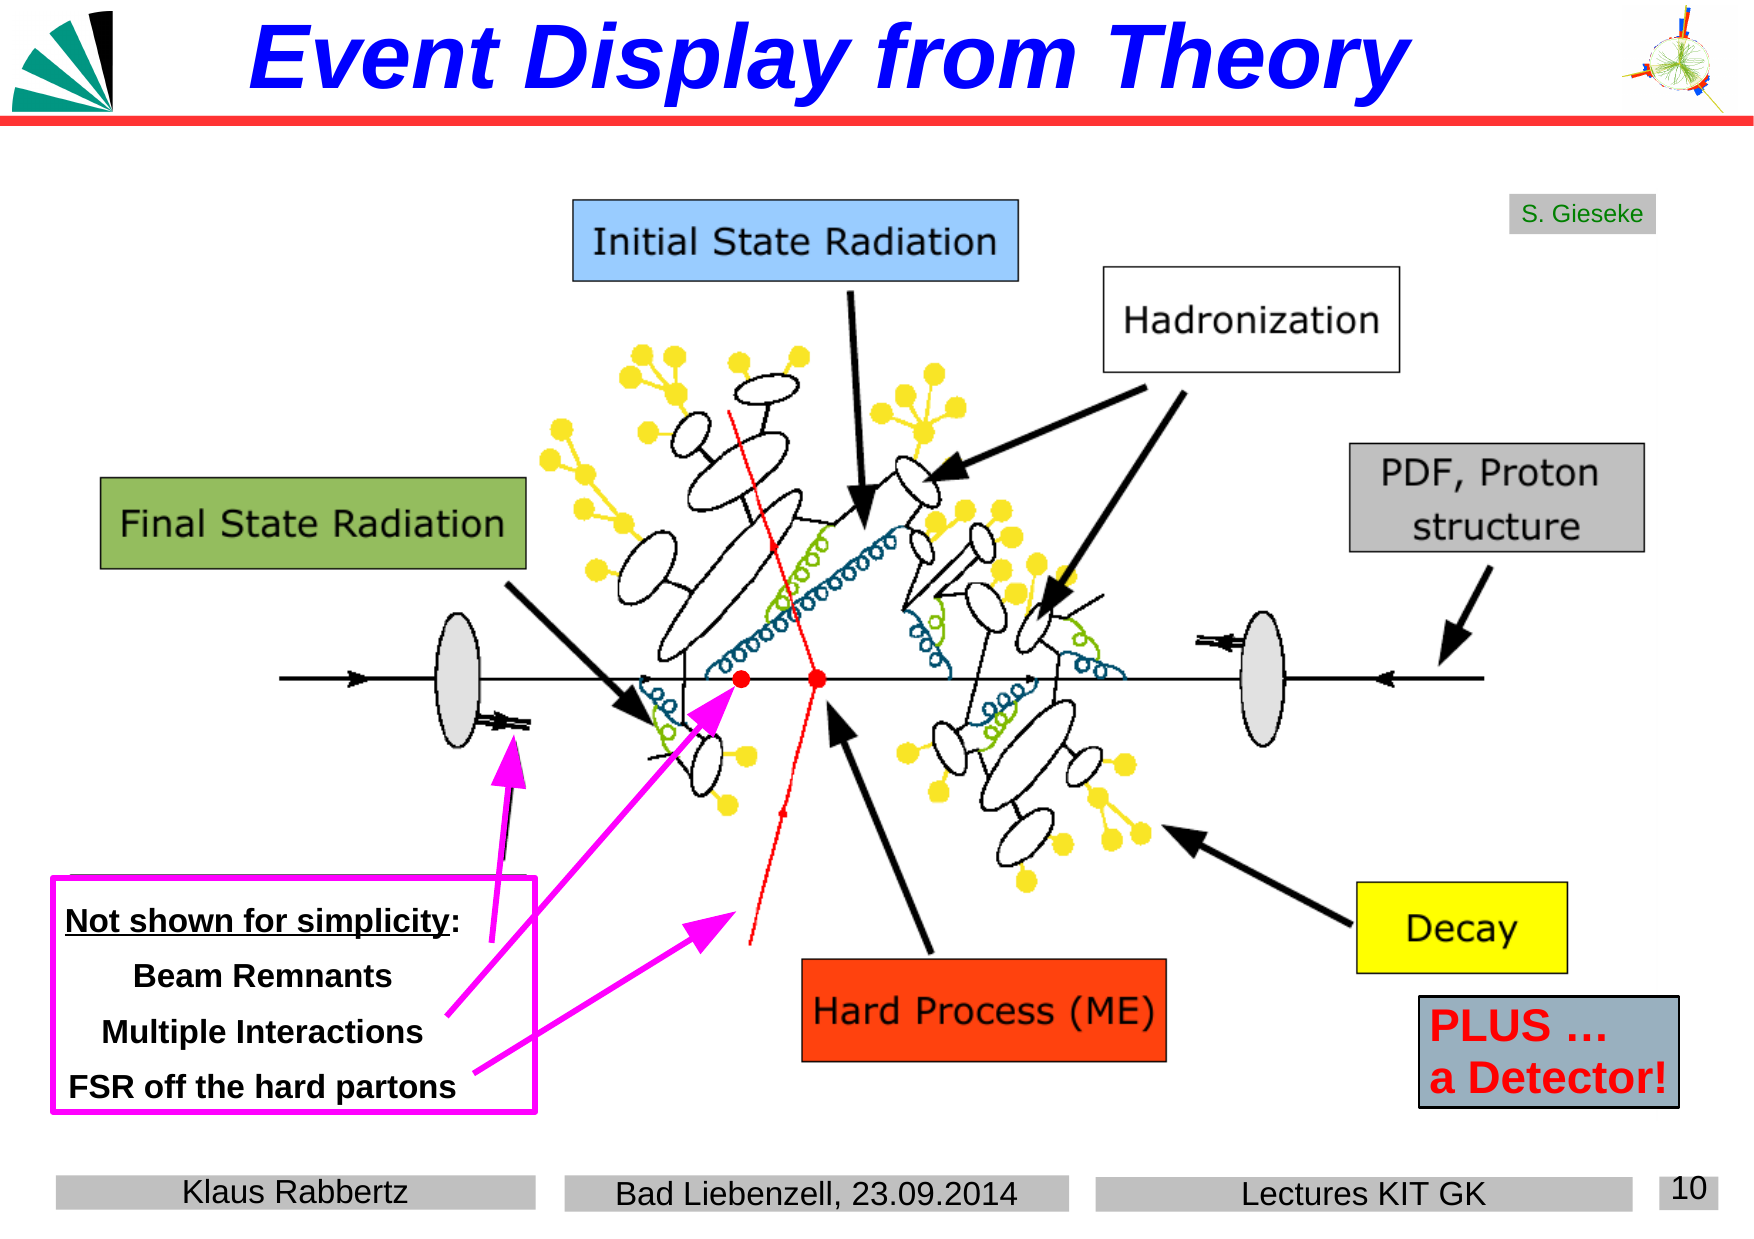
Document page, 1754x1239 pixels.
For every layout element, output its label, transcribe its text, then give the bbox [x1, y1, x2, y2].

text_box Not shown for simplicity: Beam Remnants Multiple Interactions FSR off the hard partons [52, 877, 536, 1104]
picture [56, 188, 1658, 1121]
text_box PLUS … a Detector! [1418, 996, 1679, 1108]
text_box [732, 670, 751, 689]
title Event Display from Theory [123, 0, 1537, 114]
picture [1622, 5, 1738, 113]
text_box S. Gieseke [1509, 193, 1656, 235]
picture [12, 11, 113, 113]
